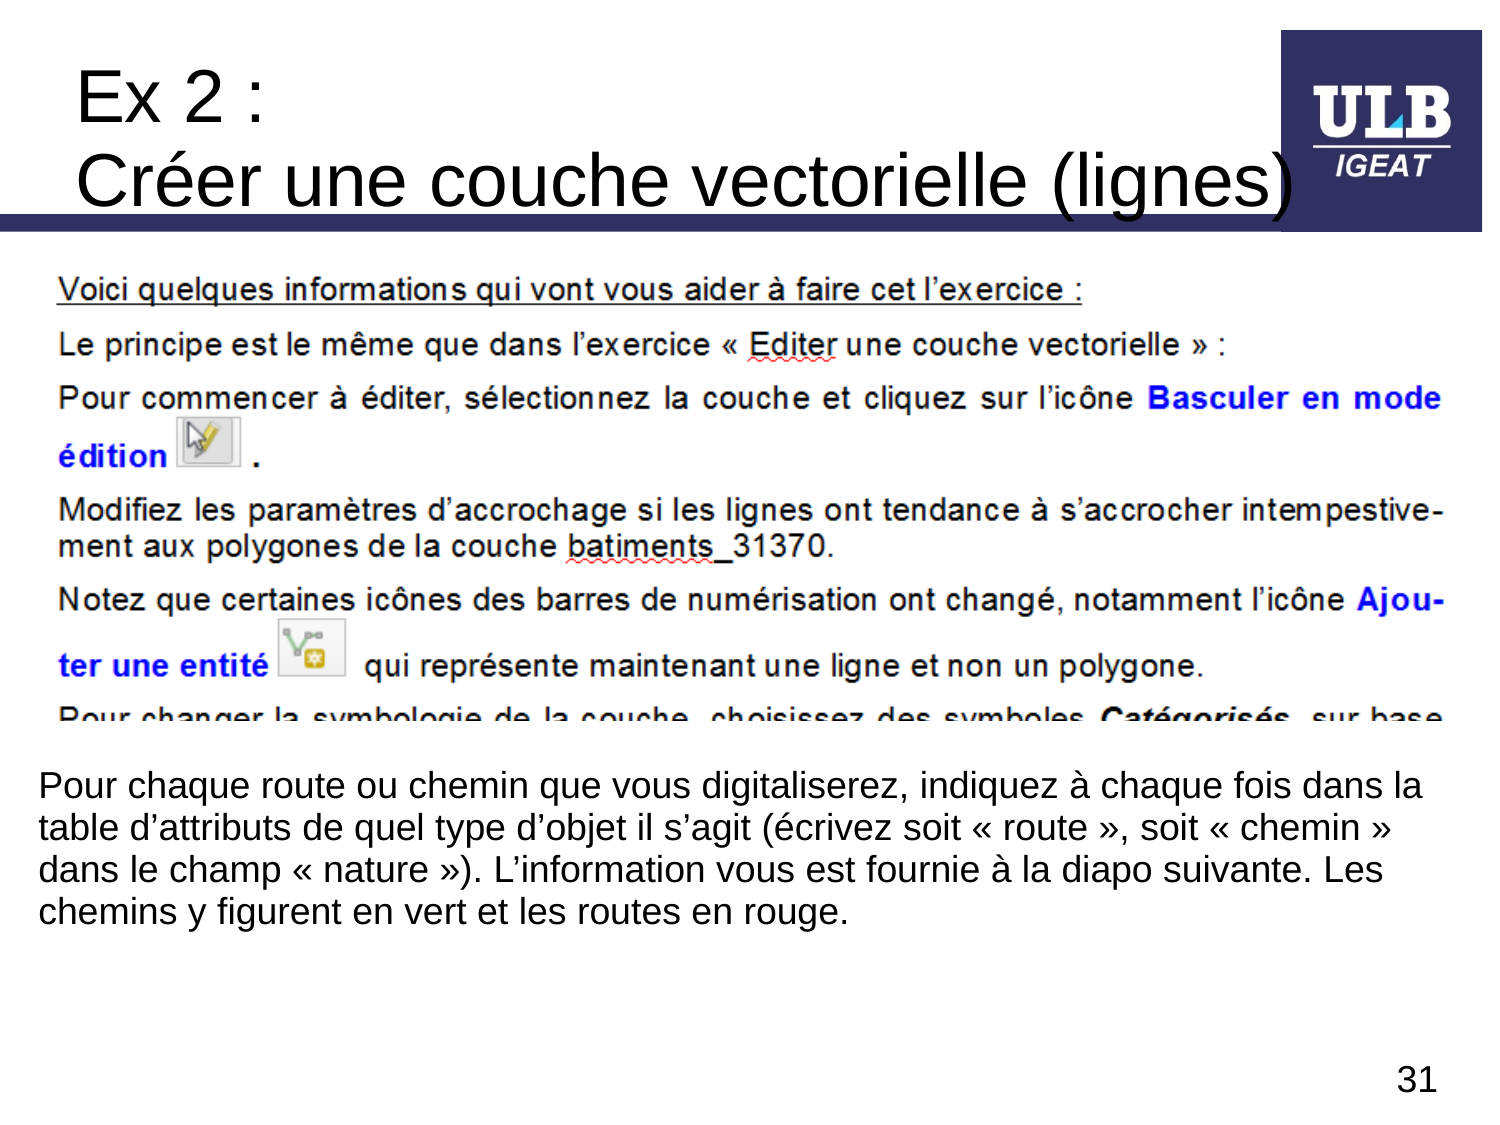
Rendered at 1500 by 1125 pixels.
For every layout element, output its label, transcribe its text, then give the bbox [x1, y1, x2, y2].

picture [35, 248, 1482, 721]
text_box Pour chaque route ou chemin que vous digitaliserez, indiquez à chaque fois dans la table d’attributs de quel type d’objet il s’agit (écrivez soit « route », soit « chemin » dans le champ « nature »). L’information vous est fournie à la diapo suivante. Les chemins y figurent en vert et les routes en rouge. [23, 756, 1497, 940]
picture [1281, 30, 1483, 232]
title Ex 2 : Créer une couche vectorielle (lignes) [75, 44, 1425, 233]
